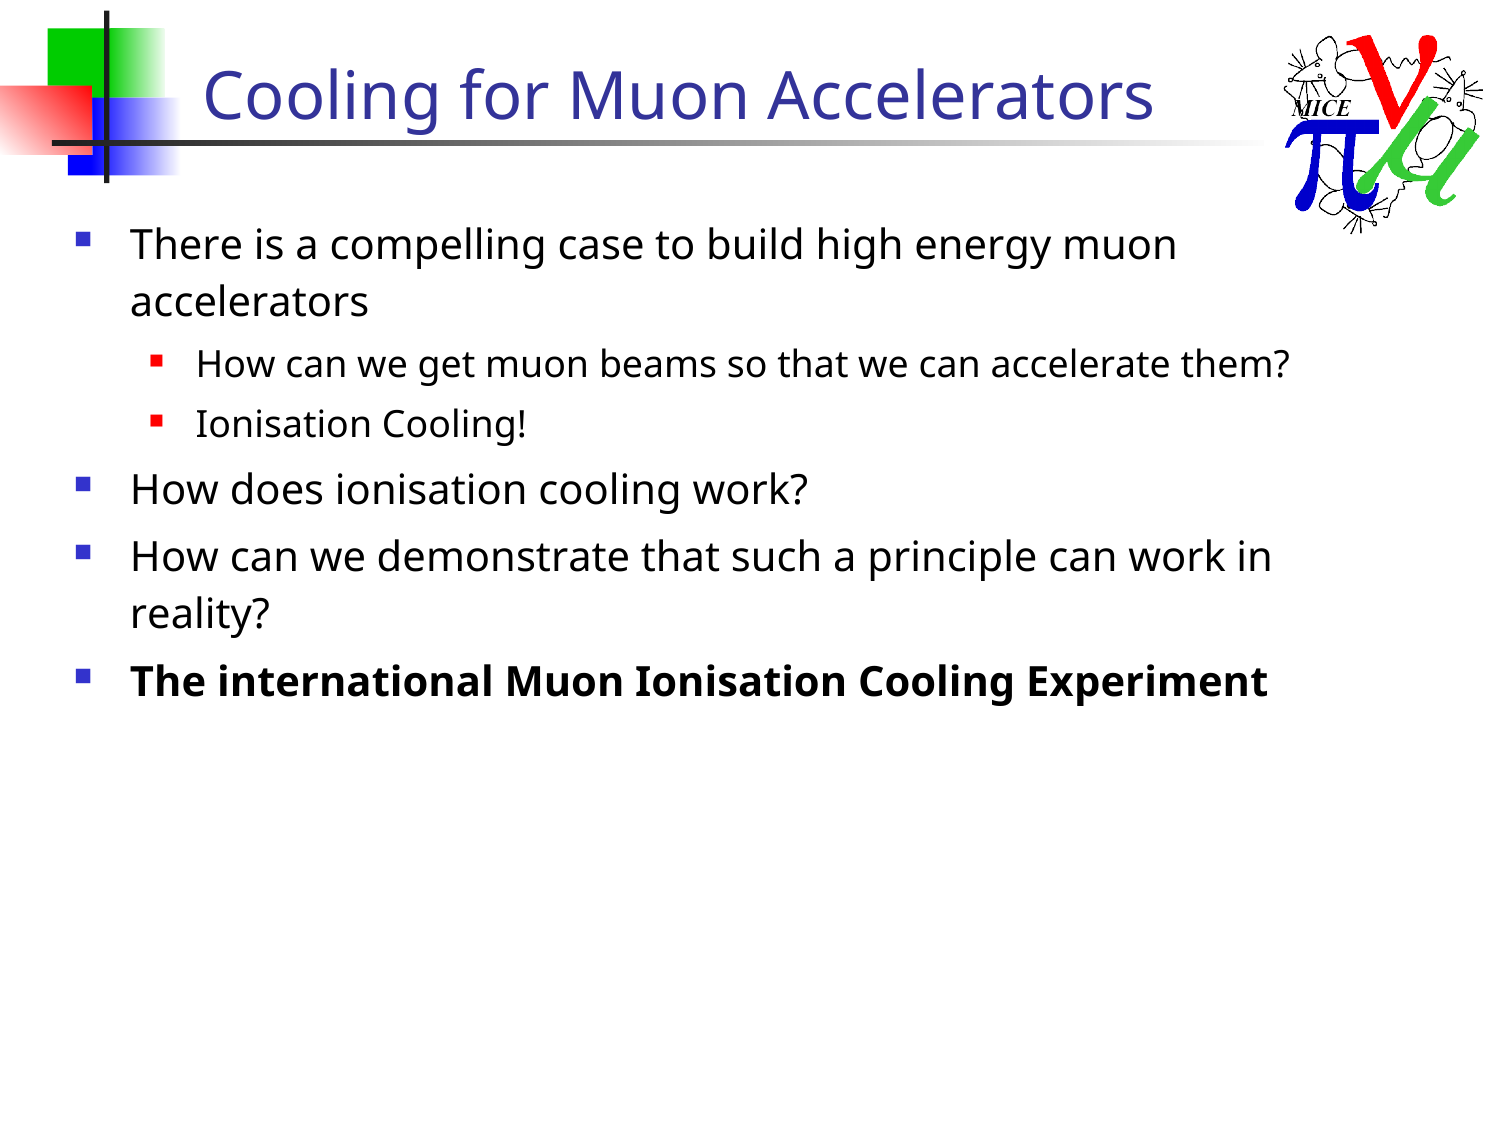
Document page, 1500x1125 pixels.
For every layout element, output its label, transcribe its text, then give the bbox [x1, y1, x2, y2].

list There is a compelling case to build high energy muon accelerators How can we get muon beams so that we can accelerate them? Ionisation Cooling! How does ionisation cooling work? How can we demonstrate that such a principle can work in reality? The international Muon Ionisation Cooling Experiment [59, 206, 1402, 704]
title Cooling for Muon Accelerators [187, 0, 1466, 147]
picture [1264, 5, 1500, 251]
